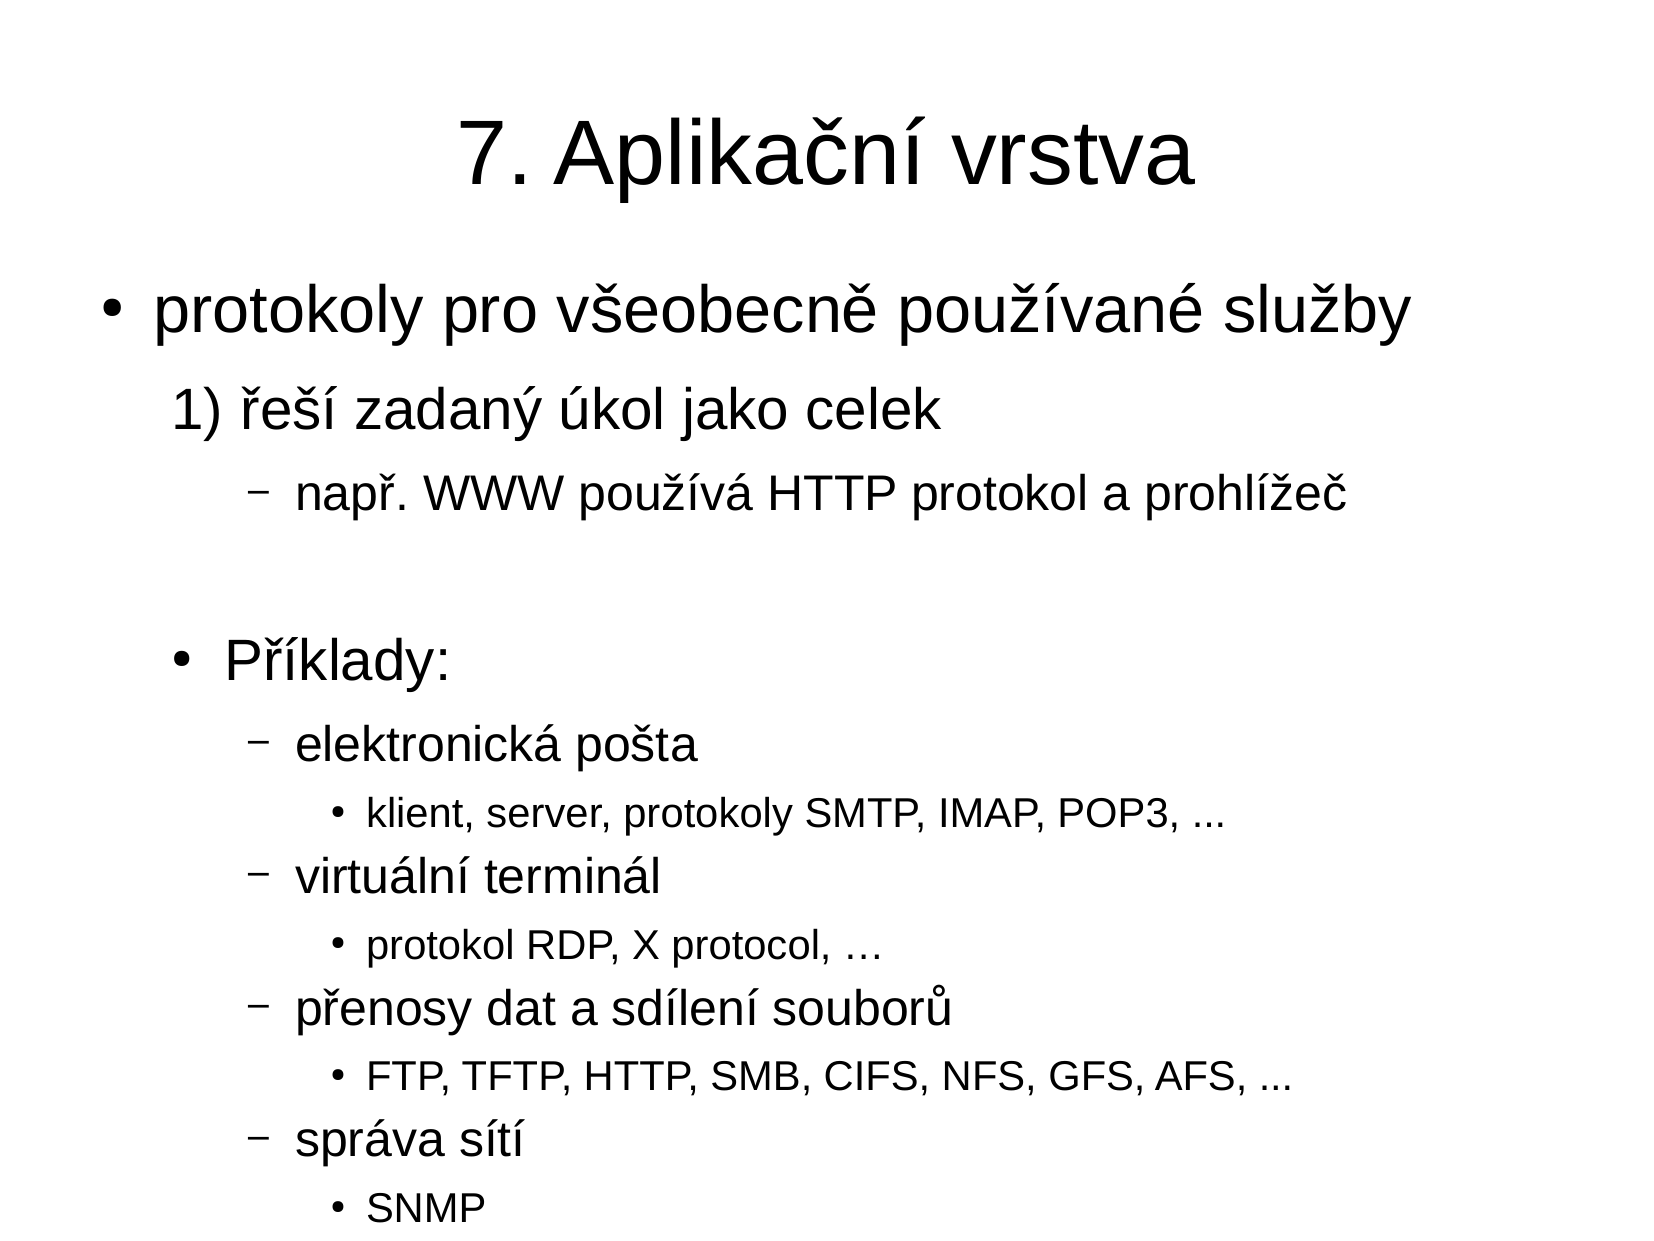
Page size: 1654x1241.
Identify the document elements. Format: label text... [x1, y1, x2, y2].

title 7. Aplikační vrstva [82, 49, 1571, 257]
list protokoly pro všeobecně používané služby řeší zadaný úkol jako celek např. WWW používá HTTP protokol a prohlížeč Příklady: elektronická pošta klient, server, protokoly SMTP, IMAP, POP3, ... virtuální terminál protokol RDP, X protocol, … přenosy dat a sdílení souborů FTP, TFTP, HTTP, SMB, CIFS, NFS, GFS, AFS, ... správa sítí SNMP [82, 272, 1571, 1193]
